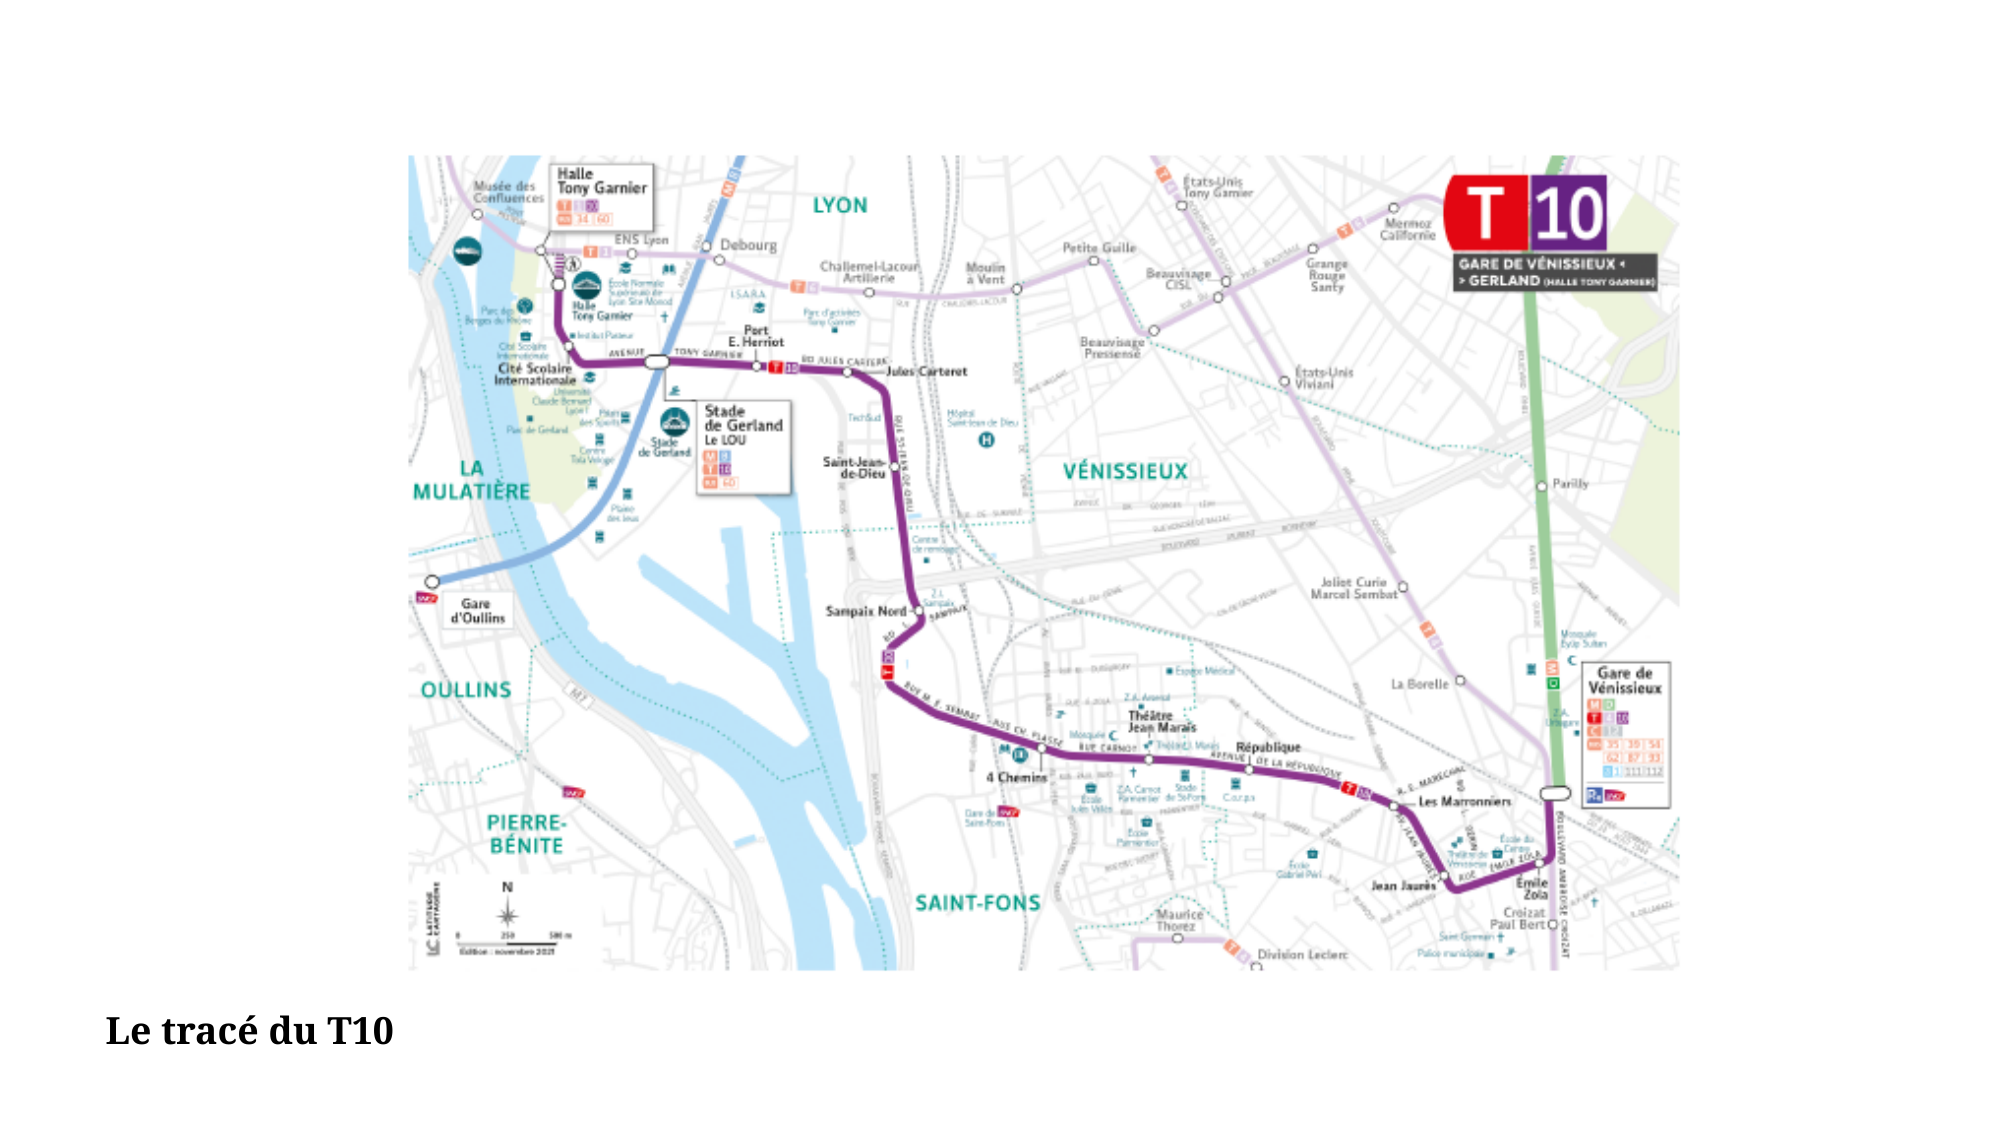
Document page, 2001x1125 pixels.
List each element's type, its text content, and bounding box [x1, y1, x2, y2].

picture [407, 152, 1682, 977]
text_box Le tracé du T10 [90, 999, 457, 1060]
